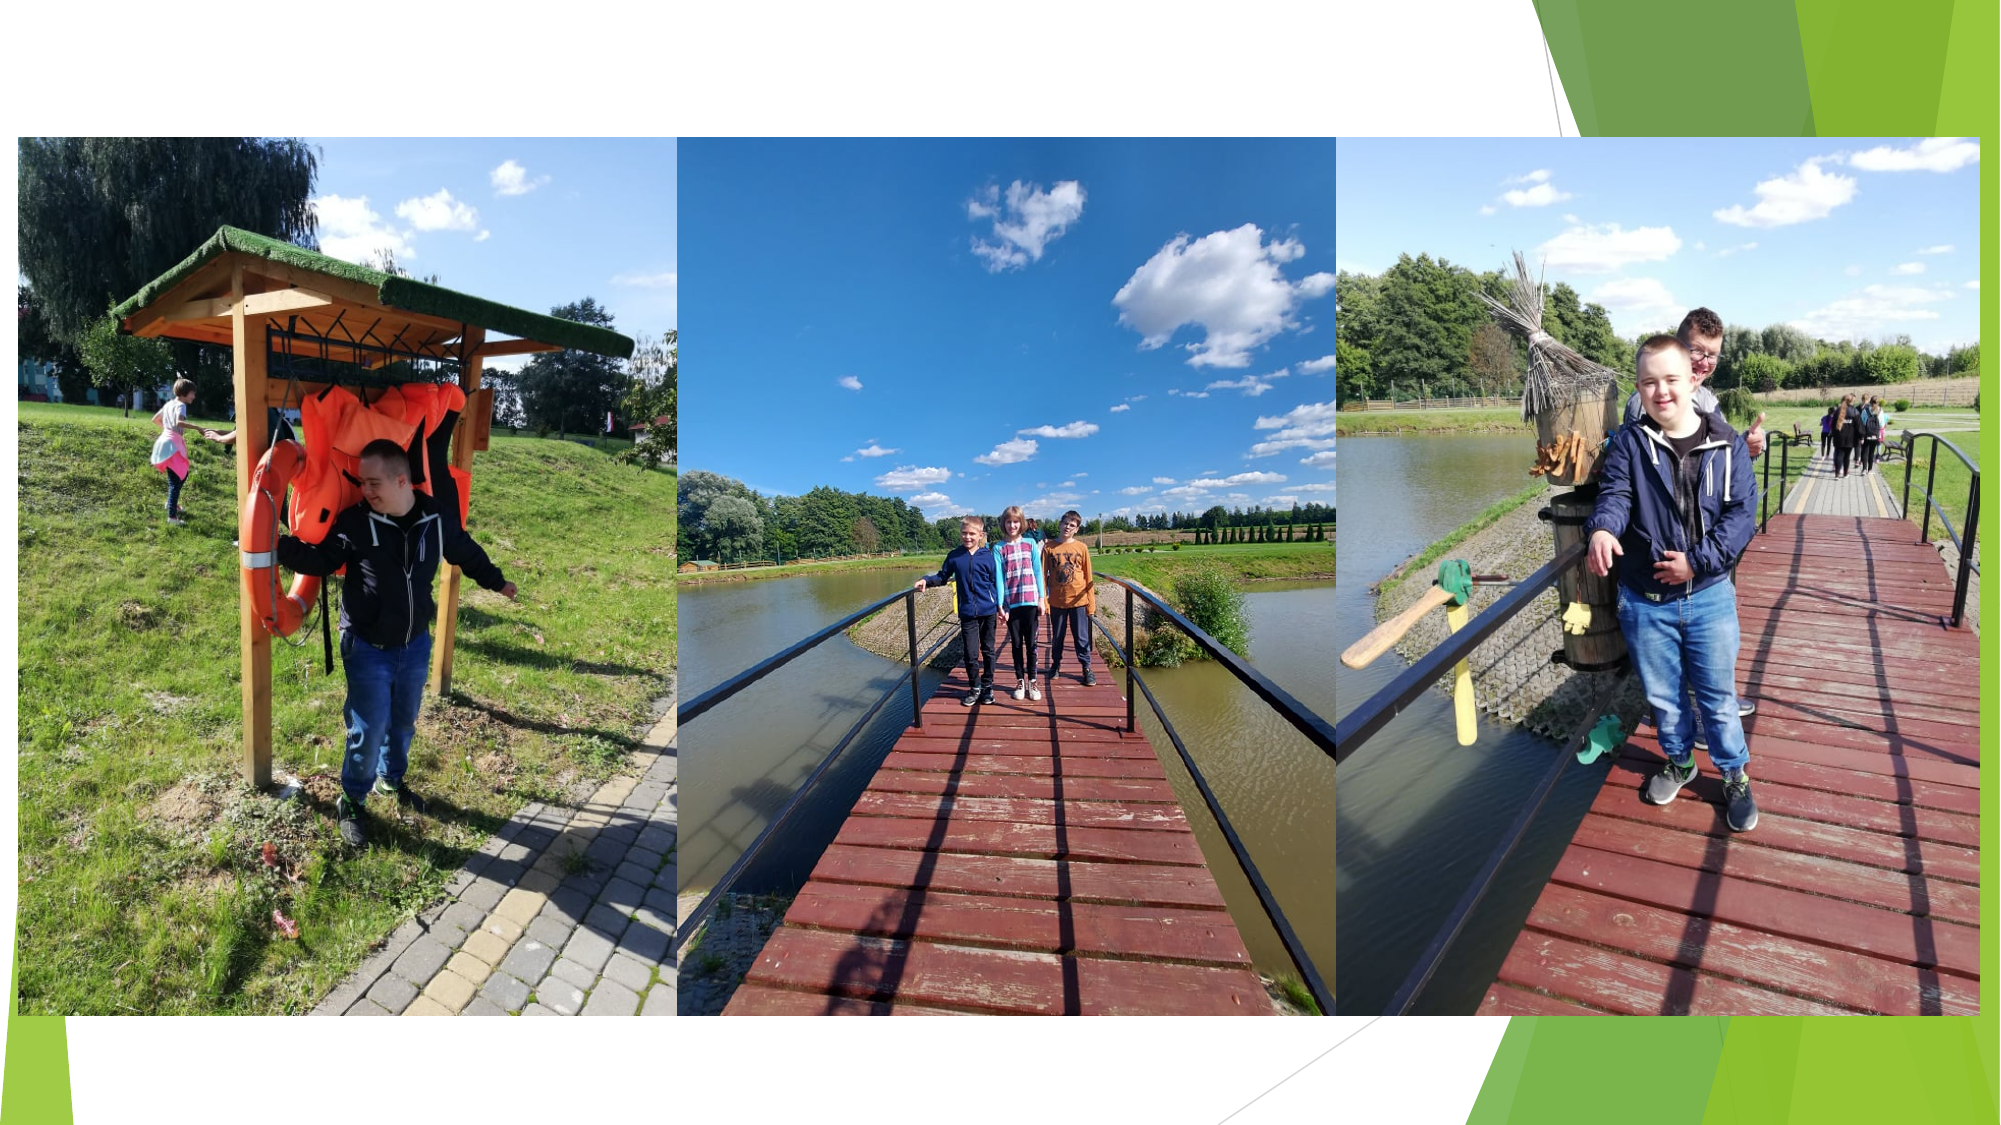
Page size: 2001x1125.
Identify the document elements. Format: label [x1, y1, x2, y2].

picture [18, 137, 1980, 1016]
